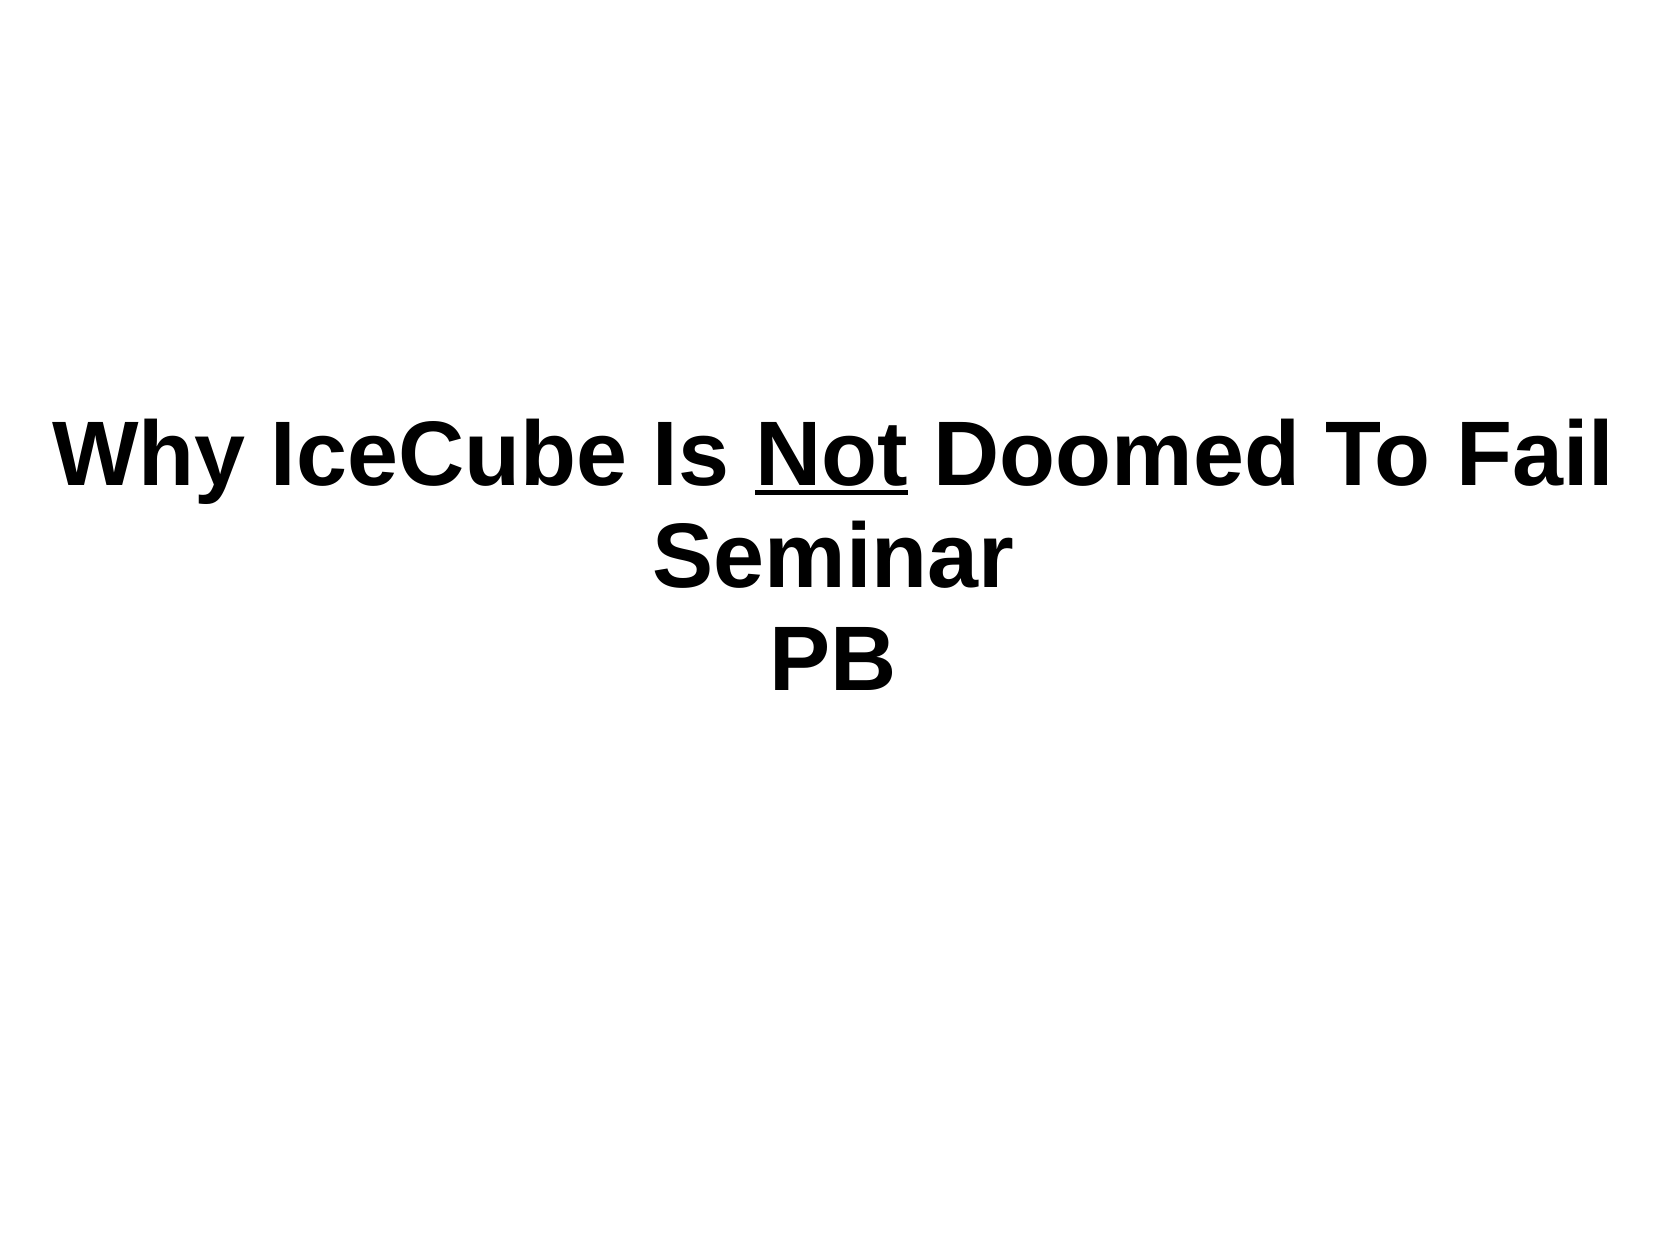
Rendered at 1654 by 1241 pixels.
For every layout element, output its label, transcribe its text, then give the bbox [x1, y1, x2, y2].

text_box Why IceCube Is Not Doomed To Fail Seminar PB [37, 394, 1628, 826]
